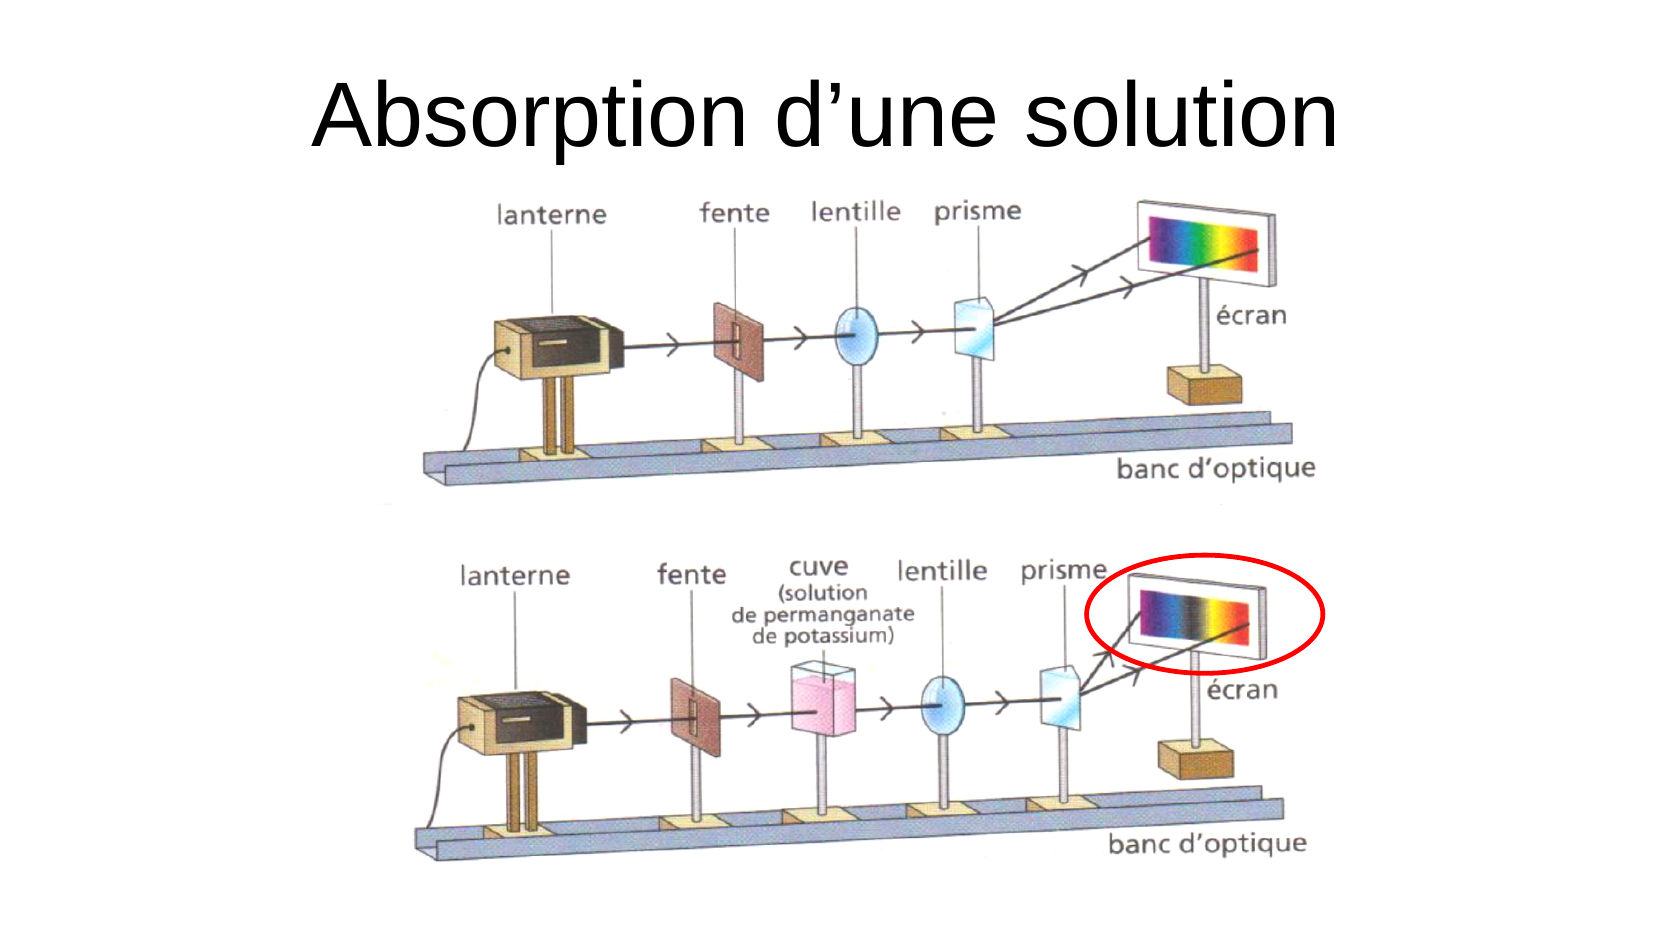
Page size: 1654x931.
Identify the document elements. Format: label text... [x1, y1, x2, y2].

picture [295, 186, 1359, 505]
picture [295, 531, 1359, 875]
title Absorption d’une solution [82, 37, 1571, 193]
